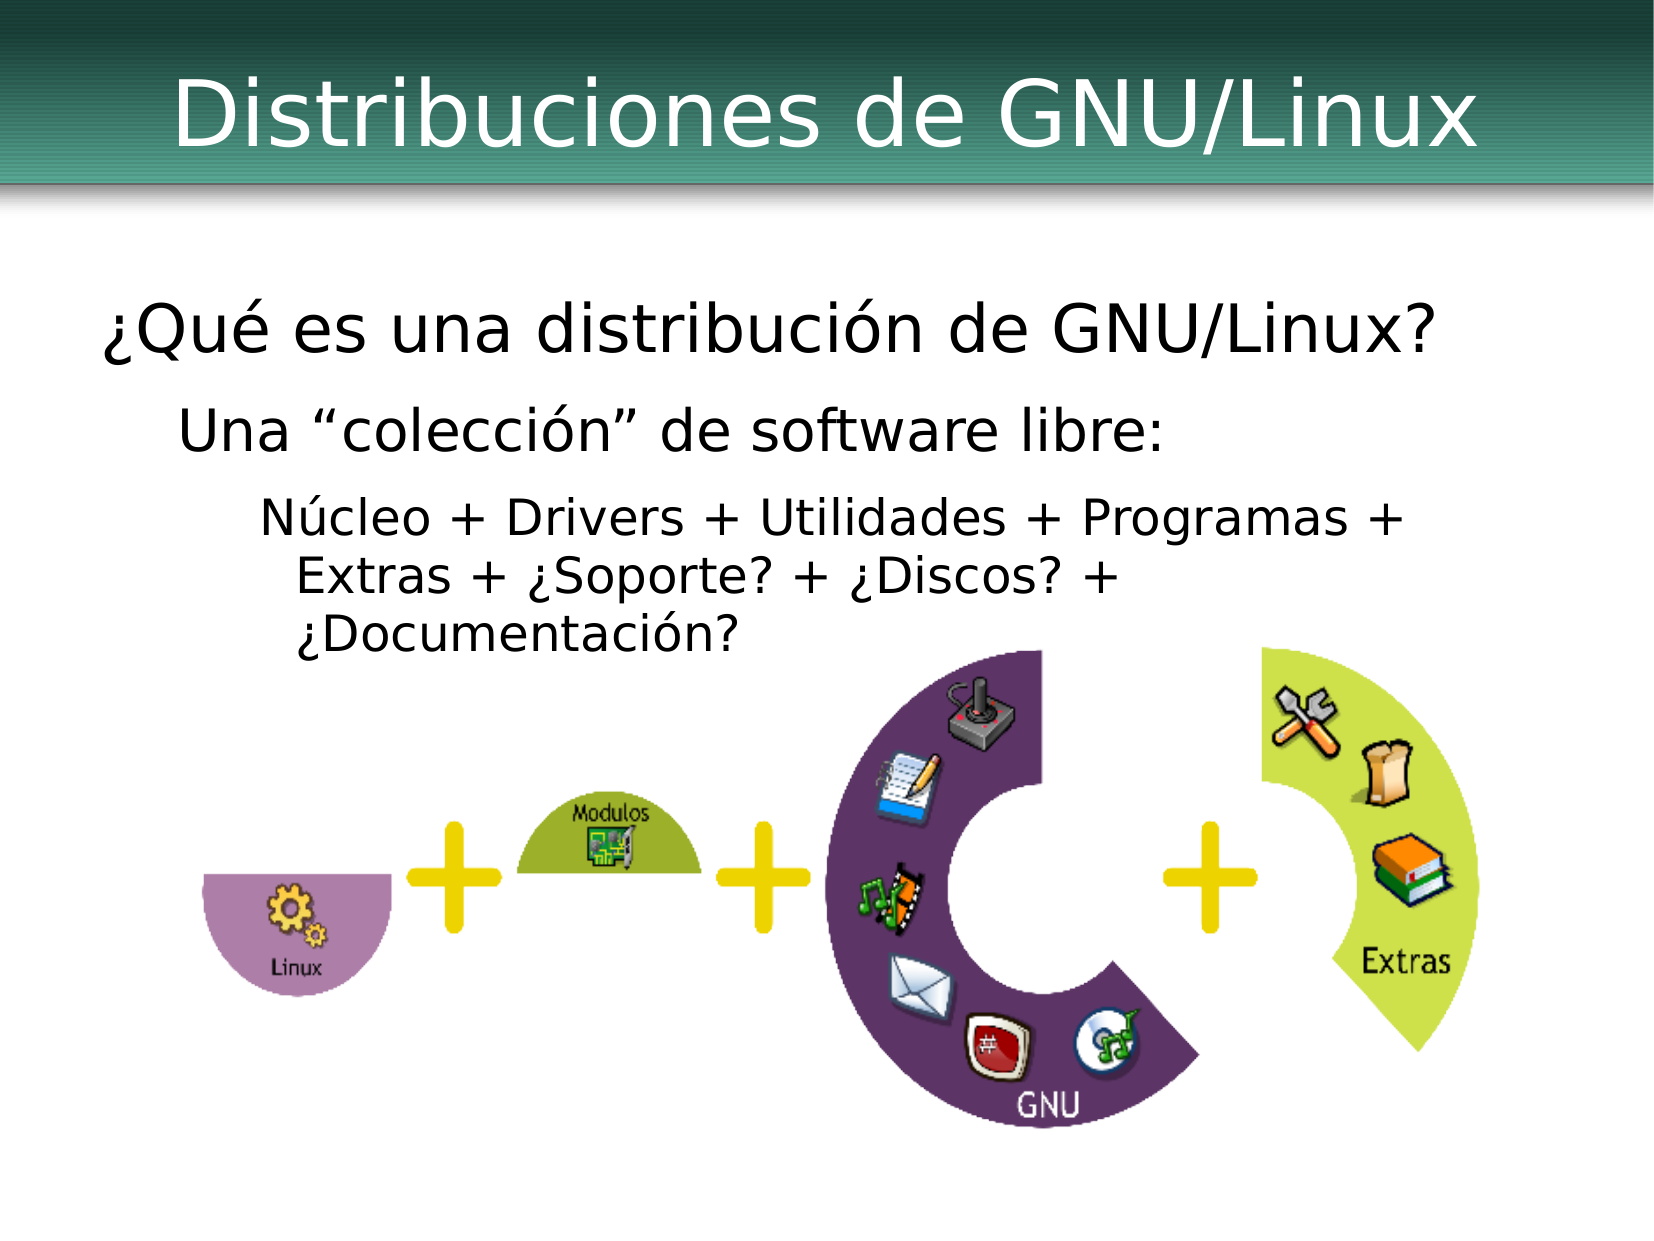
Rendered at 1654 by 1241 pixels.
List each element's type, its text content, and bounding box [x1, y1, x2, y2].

list ¿Qué es una distribución de GNU/Linux? Una “colección” de software libre: Núcleo + Drivers + Utilidades + Programas + Extras + ¿Soporte? + ¿Discos? + ¿Documentación? [82, 290, 1571, 1094]
picture [188, 591, 1489, 1193]
picture [0, 0, 1654, 225]
title Distribuciones de GNU/Linux [82, 11, 1571, 219]
